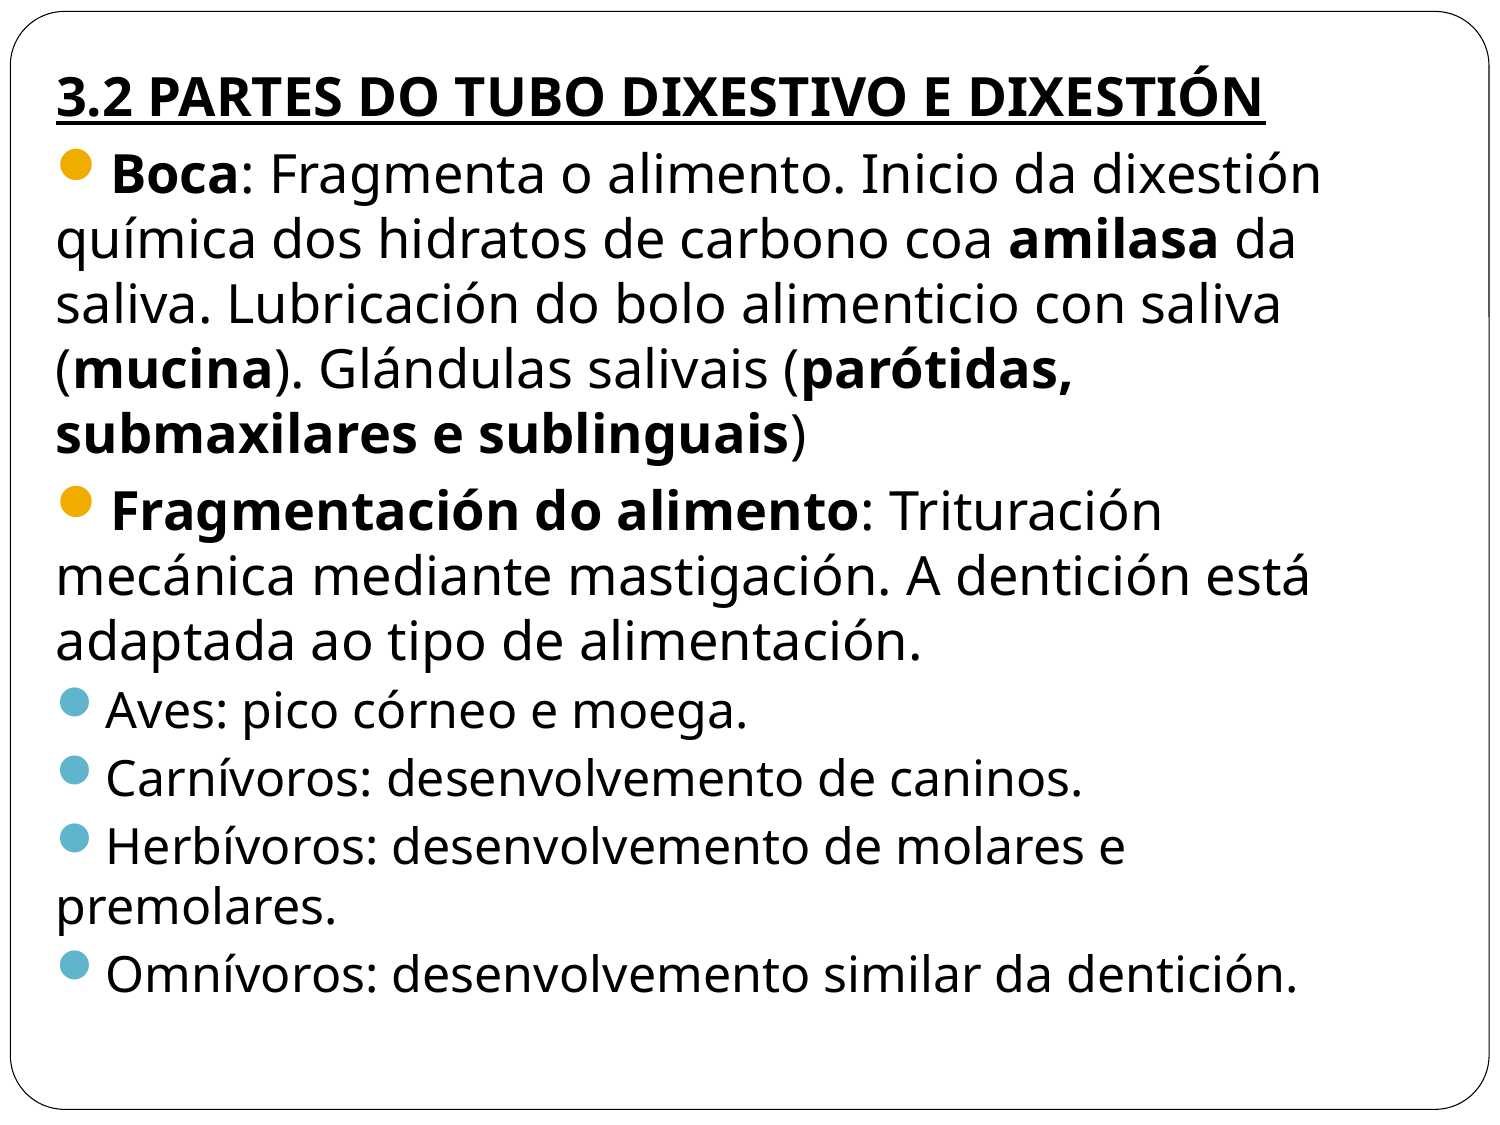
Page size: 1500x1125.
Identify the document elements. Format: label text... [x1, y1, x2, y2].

text_box 3.2 PARTES DO TUBO DIXESTIVO E DIXESTIÓN Boca: Fragmenta o alimento. Inicio da dixestión química dos hidratos de carbono coa amilasa da saliva. Lubricación do bolo alimenticio con saliva (mucina). Glándulas salivais (parótidas, submaxilares e sublinguais) Fragmentación do alimento: Trituración mecánica mediante mastigación. A dentición está adaptada ao tipo de alimentación. Aves: pico córneo e moega. Carnívoros: desenvolvemento de caninos. Herbívoros: desenvolvemento de molares e premolares. Omnívoros: desenvolvemento similar da dentición. [41, 54, 1426, 988]
